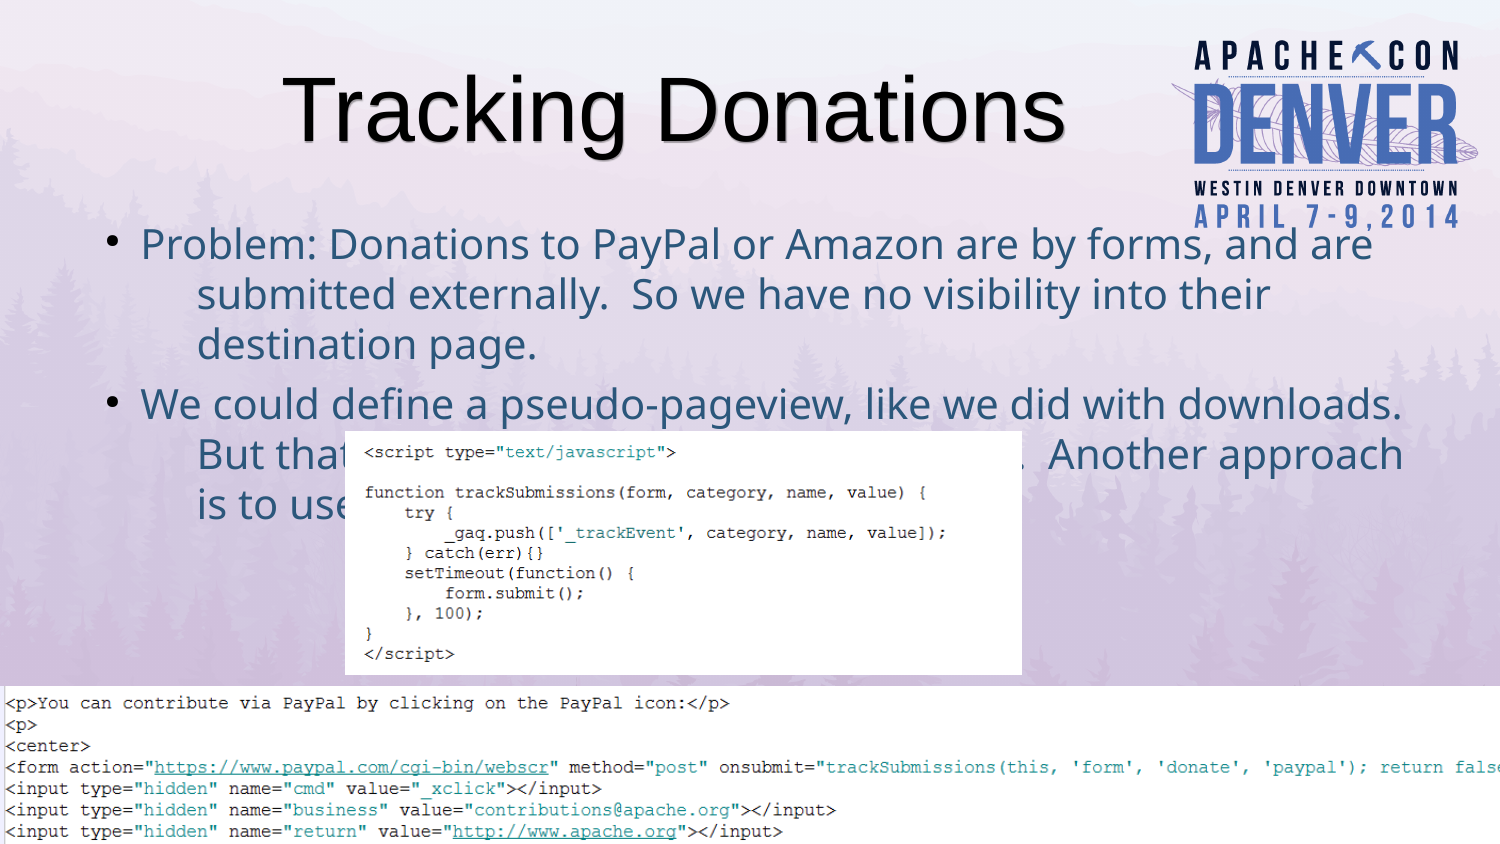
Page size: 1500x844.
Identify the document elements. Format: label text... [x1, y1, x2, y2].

text_box Problem: Donations to PayPal or Amazon are by forms, and are submitted externally. So we have no visibility into their destination page. We could define a pseudo-pageview, like we did with downloads. But that counts as a page view in the total. Another approach is to use GA events. [90, 210, 1456, 282]
title Tracking Donations [0, 39, 1351, 181]
picture [0, 0, 1500, 844]
